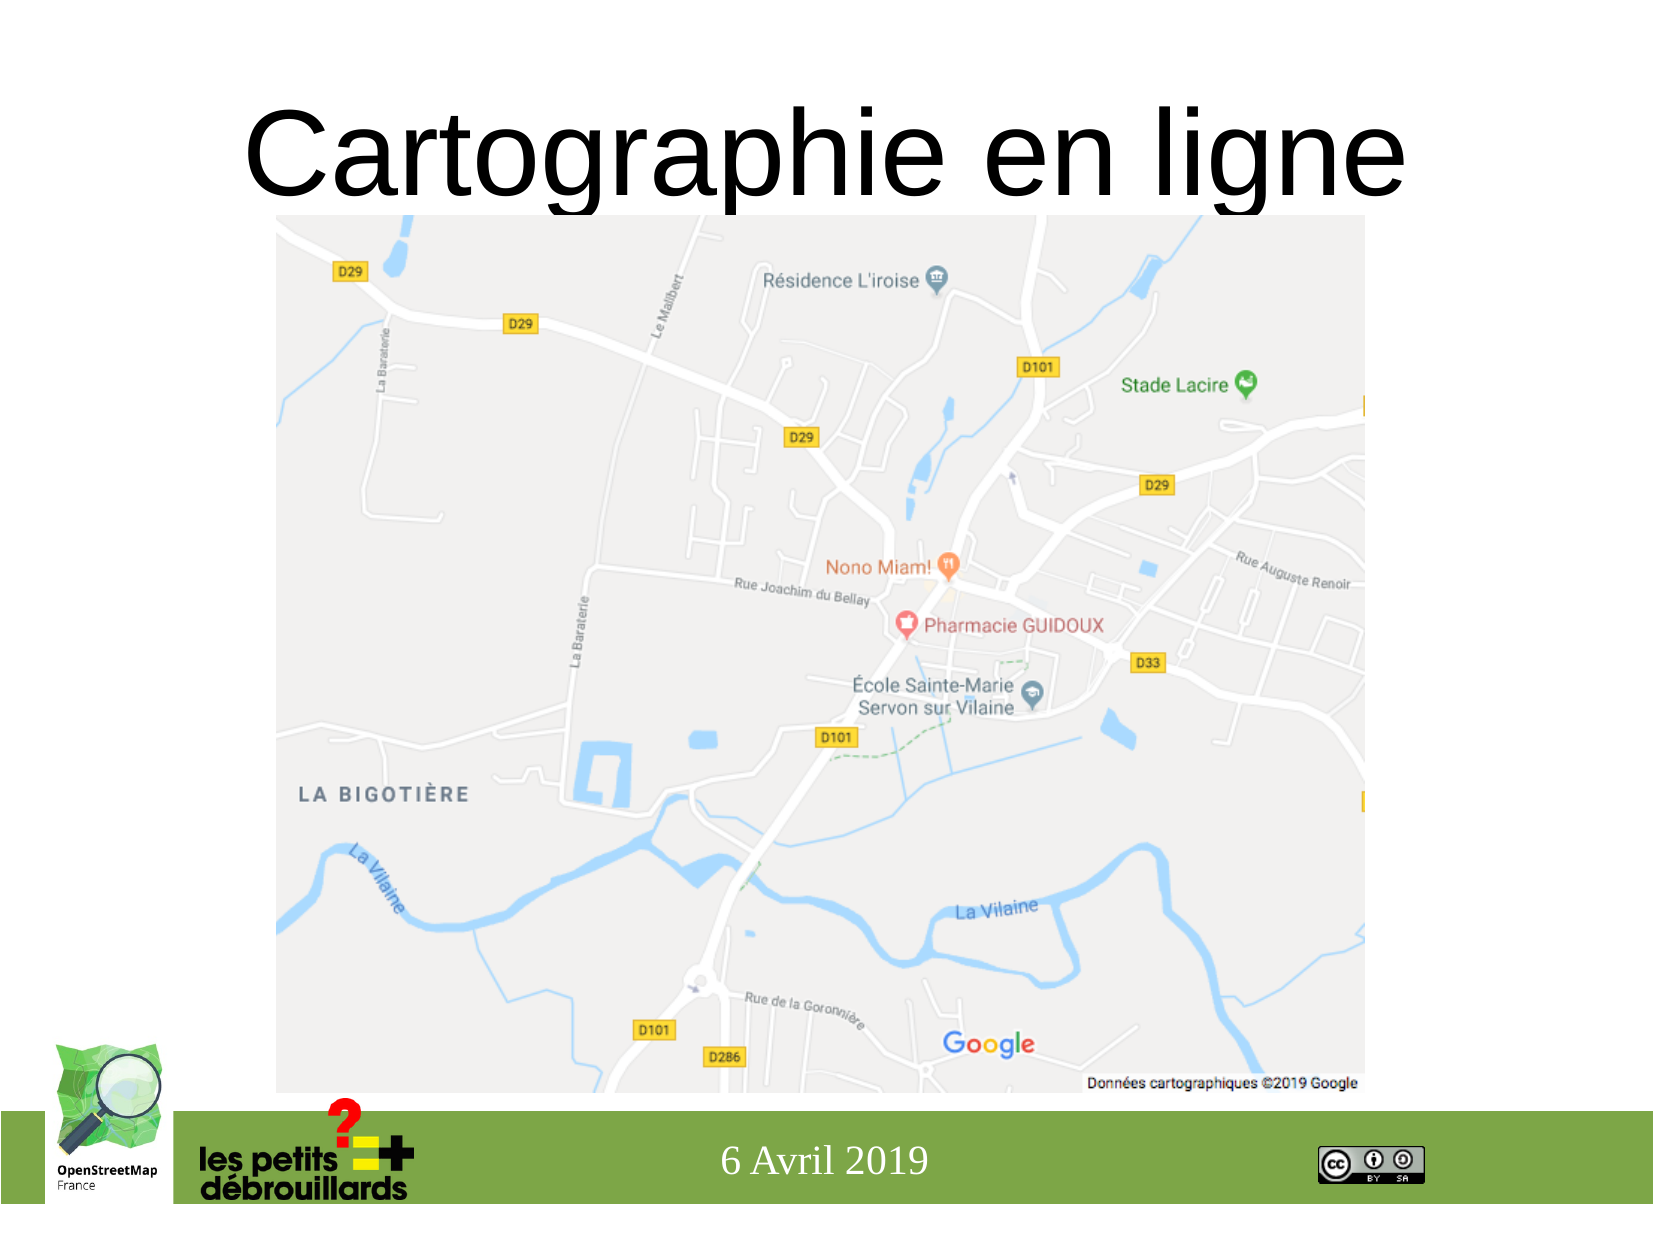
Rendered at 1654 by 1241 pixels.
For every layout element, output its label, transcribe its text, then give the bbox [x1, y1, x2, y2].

picture [200, 1098, 414, 1200]
picture [1318, 1146, 1425, 1184]
picture [45, 1027, 174, 1205]
picture [276, 215, 1365, 1093]
title Cartographie en ligne [82, 49, 1571, 257]
